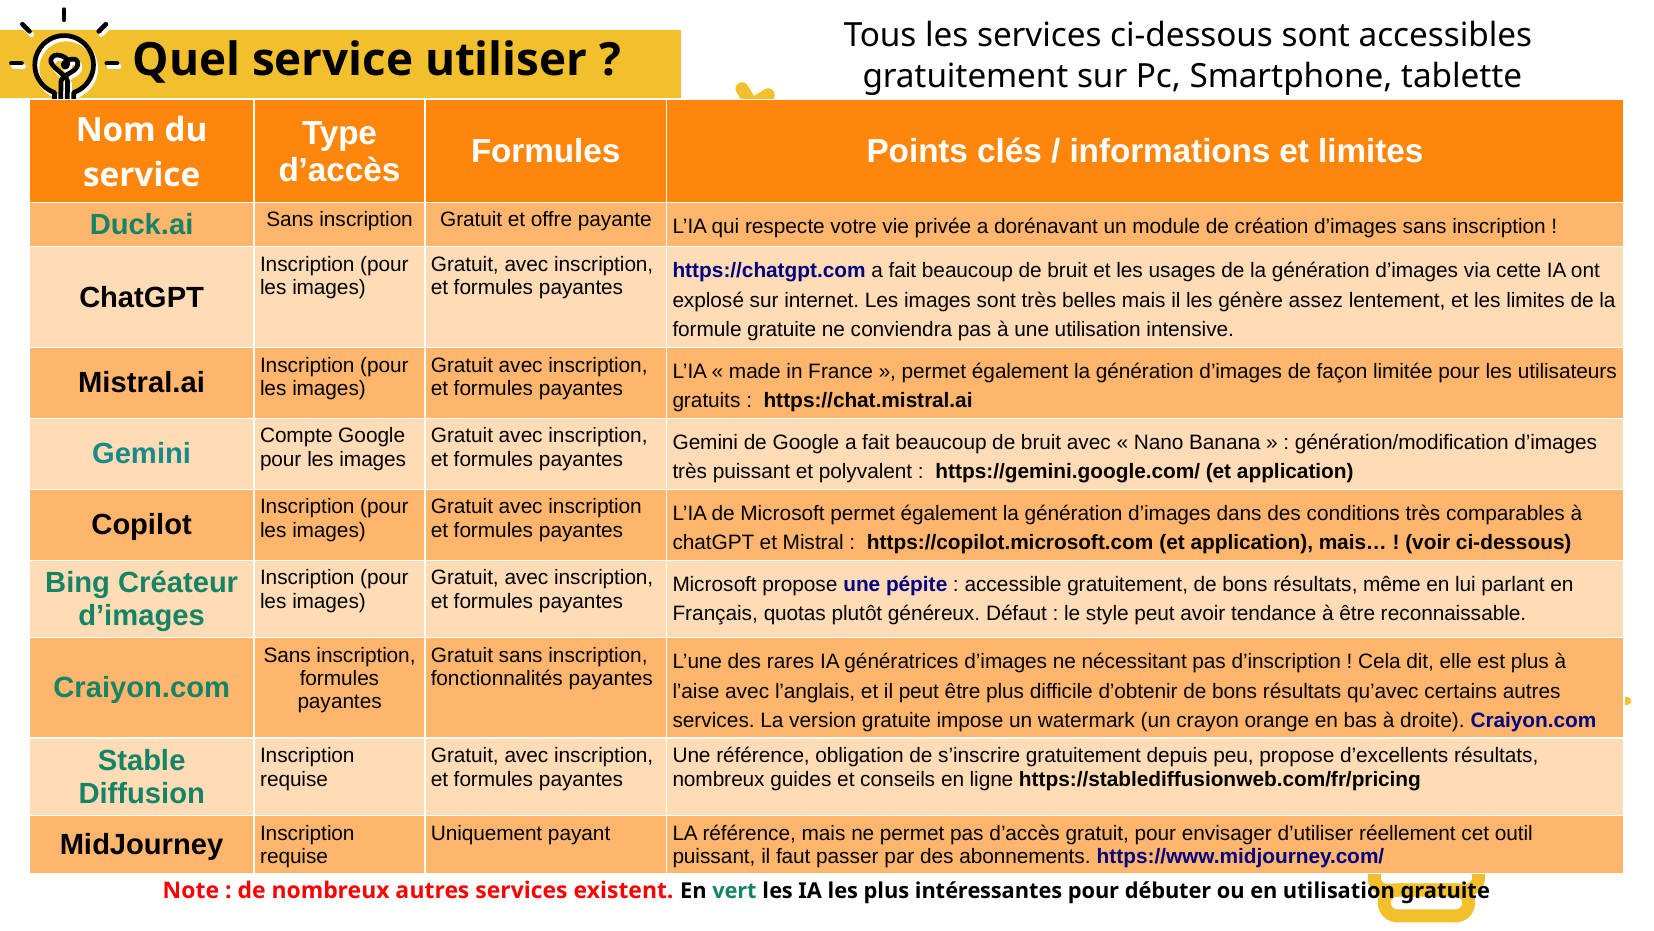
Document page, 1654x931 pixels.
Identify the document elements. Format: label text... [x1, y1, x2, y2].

table_cell Microsoft propose une pépite : accessible gratuitement, de bons résultats, même en lui parlant en Français, quotas plutôt généreux. Défaut : le style peut avoir tendance à être reconnaissable. [667, 561, 1623, 637]
table_cell Stable Diffusion [30, 739, 253, 815]
table_cell Copilot [30, 490, 253, 560]
table_cell ChatGPT [30, 247, 253, 347]
table_cell Inscription requise [255, 739, 424, 815]
table_cell Gratuit avec inscription, et formules payantes [426, 419, 666, 489]
table_cell Inscription (pour les images) [255, 561, 424, 637]
table_cell Gratuit, avec inscription, et formules payantes [426, 739, 666, 815]
table_cell Mistral.ai [30, 348, 253, 418]
table_cell Duck.ai [30, 203, 253, 246]
table_cell Gratuit, avec inscription, et formules payantes [426, 247, 666, 347]
table_cell Gratuit, avec inscription, et formules payantes [426, 561, 666, 637]
table_cell L’IA « made in France », permet également la génération d’images de façon limitée pour les utilisateurs gratuits : https://chat.mistral.ai [667, 348, 1623, 418]
table_cell Inscription (pour les images) [255, 490, 424, 560]
table_cell L’une des rares IA génératrices d’images ne nécessitant pas d’inscription ! Cela dit, elle est plus à l’aise avec l’anglais, et il peut être plus difficile d’obtenir de bons résultats qu’avec certains autres services. La version gratuite impose un watermark (un crayon orange en bas à droite). Craiyon.com [667, 638, 1623, 737]
table_cell L’IA qui respecte votre vie privée a dorénavant un module de création d’images sans inscription ! [667, 203, 1623, 246]
table_cell Sans inscription, formules payantes [255, 638, 424, 737]
table_cell Bing Créateur d’images [30, 561, 253, 637]
table_cell Gratuit sans inscription, fonctionnalités payantes [426, 638, 666, 737]
table_cell Inscription (pour les images) [255, 247, 424, 347]
subtitle Quel service utiliser ? [132, 17, 677, 97]
table_cell Gemini de Google a fait beaucoup de bruit avec « Nano Banana » : génération/modification d’images très puissant et polyvalent : https://gemini.google.com/ (et application) [667, 419, 1623, 489]
table_cell Gratuit avec inscription et formules payantes [426, 490, 666, 560]
table_cell L’IA de Microsoft permet également la génération d’images dans des conditions très comparables à chatGPT et Mistral : https://copilot.microsoft.com (et application), mais… ! (voir ci-dessous) [667, 490, 1623, 560]
table_header Formules [426, 100, 666, 202]
table_cell Gratuit et offre payante [426, 203, 666, 246]
table_cell MidJourney [30, 816, 253, 866]
table_cell Gratuit avec inscription, et formules payantes [426, 348, 666, 418]
table_cell Une référence, obligation de s’inscrire gratuitement depuis peu, propose d’excellents résultats, nombreux guides et conseils en ligne https://stablediffusionweb.com/fr/pricing [667, 739, 1623, 815]
table_header Points clés / informations et limites [667, 100, 1623, 202]
table_header Type d’accès [255, 100, 424, 202]
table_cell Inscription (pour les images) [255, 348, 424, 418]
table_cell Gemini [30, 419, 253, 489]
table_cell Inscription requise [255, 816, 424, 866]
text_box Note : de nombreux autres services existent. En vert les IA les plus intéressantes pour débuter ou en utilisation gratuite [29, 866, 1625, 916]
table_cell Craiyon.com [30, 638, 253, 737]
table_cell https://chatgpt.com a fait beaucoup de bruit et les usages de la génération d’images via cette IA ont explosé sur internet. Les images sont très belles mais il les génère assez lentement, et les limites de la formule gratuite ne conviendra pas à une utilisation intensive. [667, 247, 1623, 347]
table_cell Compte Google pour les images [255, 419, 424, 489]
table_cell LA référence, mais ne permet pas d’accès gratuit, pour envisager d’utiliser réellement cet outil puissant, il faut passer par des abonnements. https://www.midjourney.com/ [667, 816, 1623, 866]
title Tous les services ci-dessous sont accessibles gratuitement sur Pc, Smartphone, tablette [761, 5, 1625, 99]
table_header Nom du service [30, 100, 253, 202]
table_cell Sans inscription [255, 203, 424, 246]
table_cell Uniquement payant [426, 816, 666, 866]
